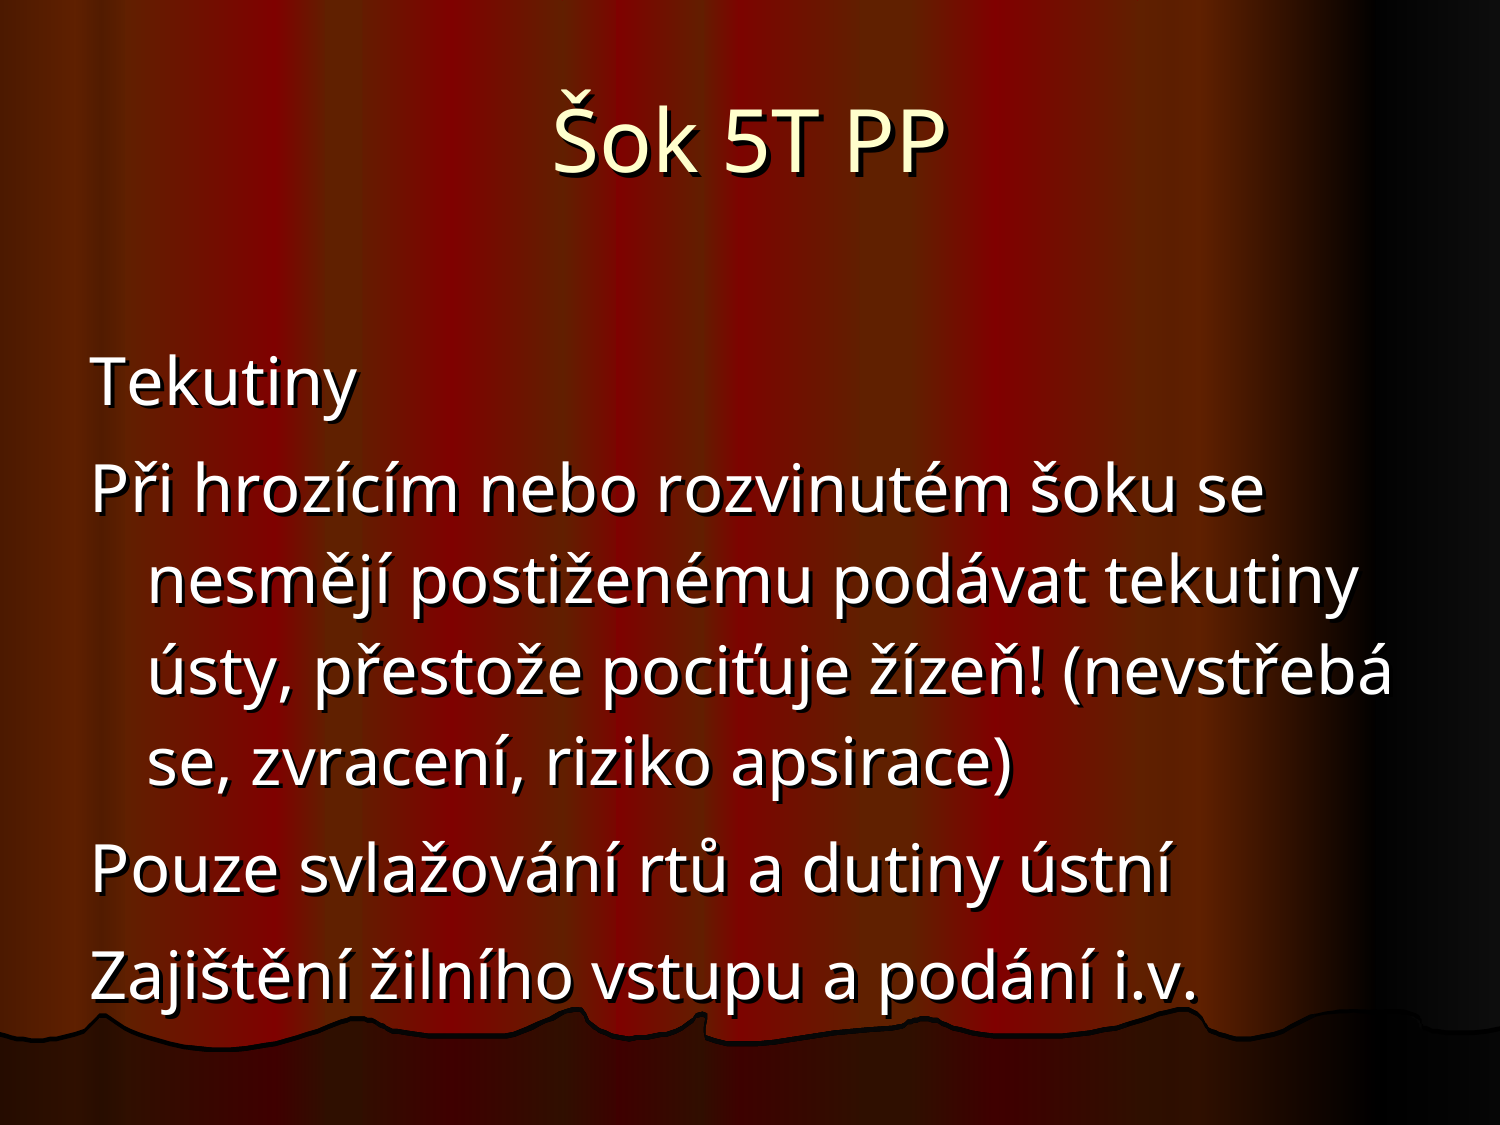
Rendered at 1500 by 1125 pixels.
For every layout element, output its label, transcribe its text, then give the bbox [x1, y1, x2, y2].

title Šok 5T PP [75, 45, 1426, 233]
list Tekutiny Při hrozícím nebo rozvinutém šoku se nesmějí postiženému podávat tekutiny ústy, přestože pociťuje žízeň! (nevstřebá se, zvracení, riziko apsirace) Pouze svlažování rtů a dutiny ústní Zajištění žilního vstupu a podání i.v. [75, 326, 1426, 1048]
